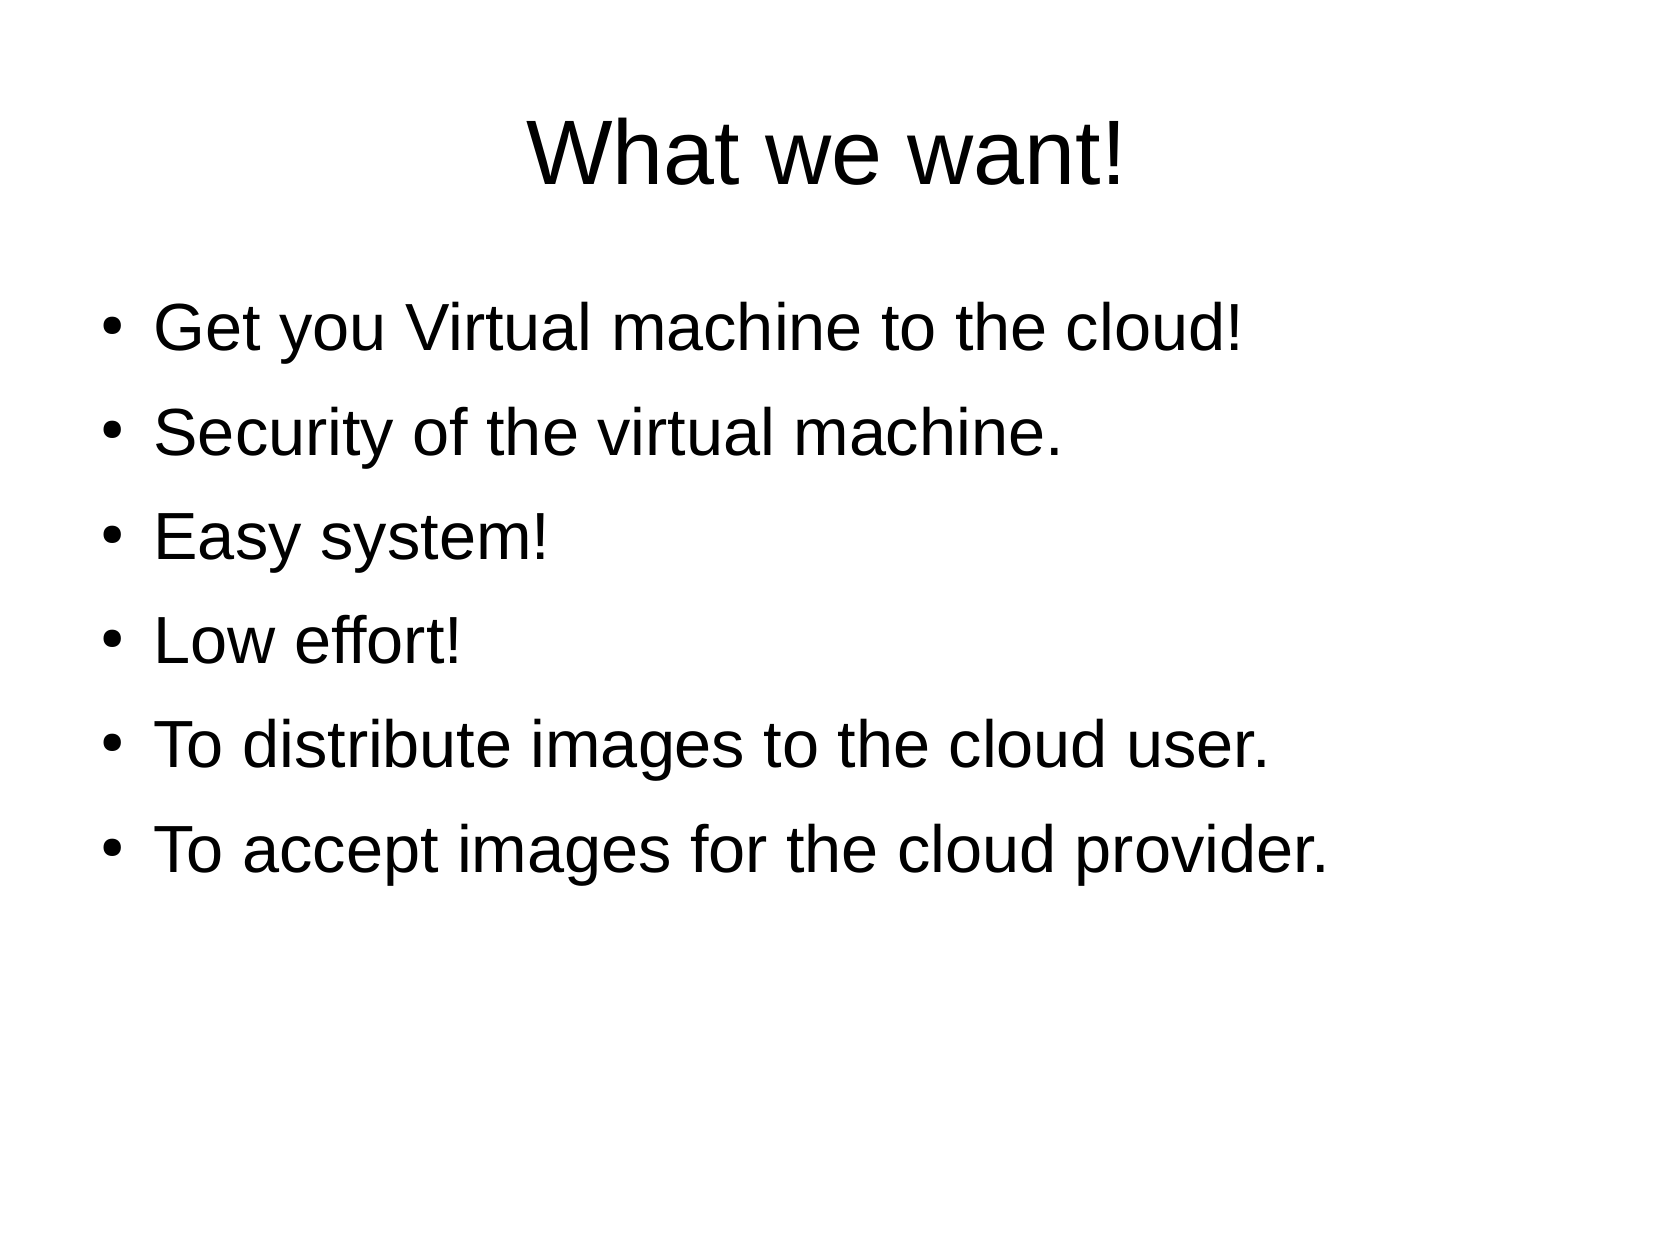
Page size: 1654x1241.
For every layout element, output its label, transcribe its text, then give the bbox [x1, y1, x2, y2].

list Get you Virtual machine to the cloud! Security of the virtual machine. Easy system! Low effort! To distribute images to the cloud user. To accept images for the cloud provider. [82, 290, 1571, 1010]
title What we want! [82, 49, 1571, 257]
